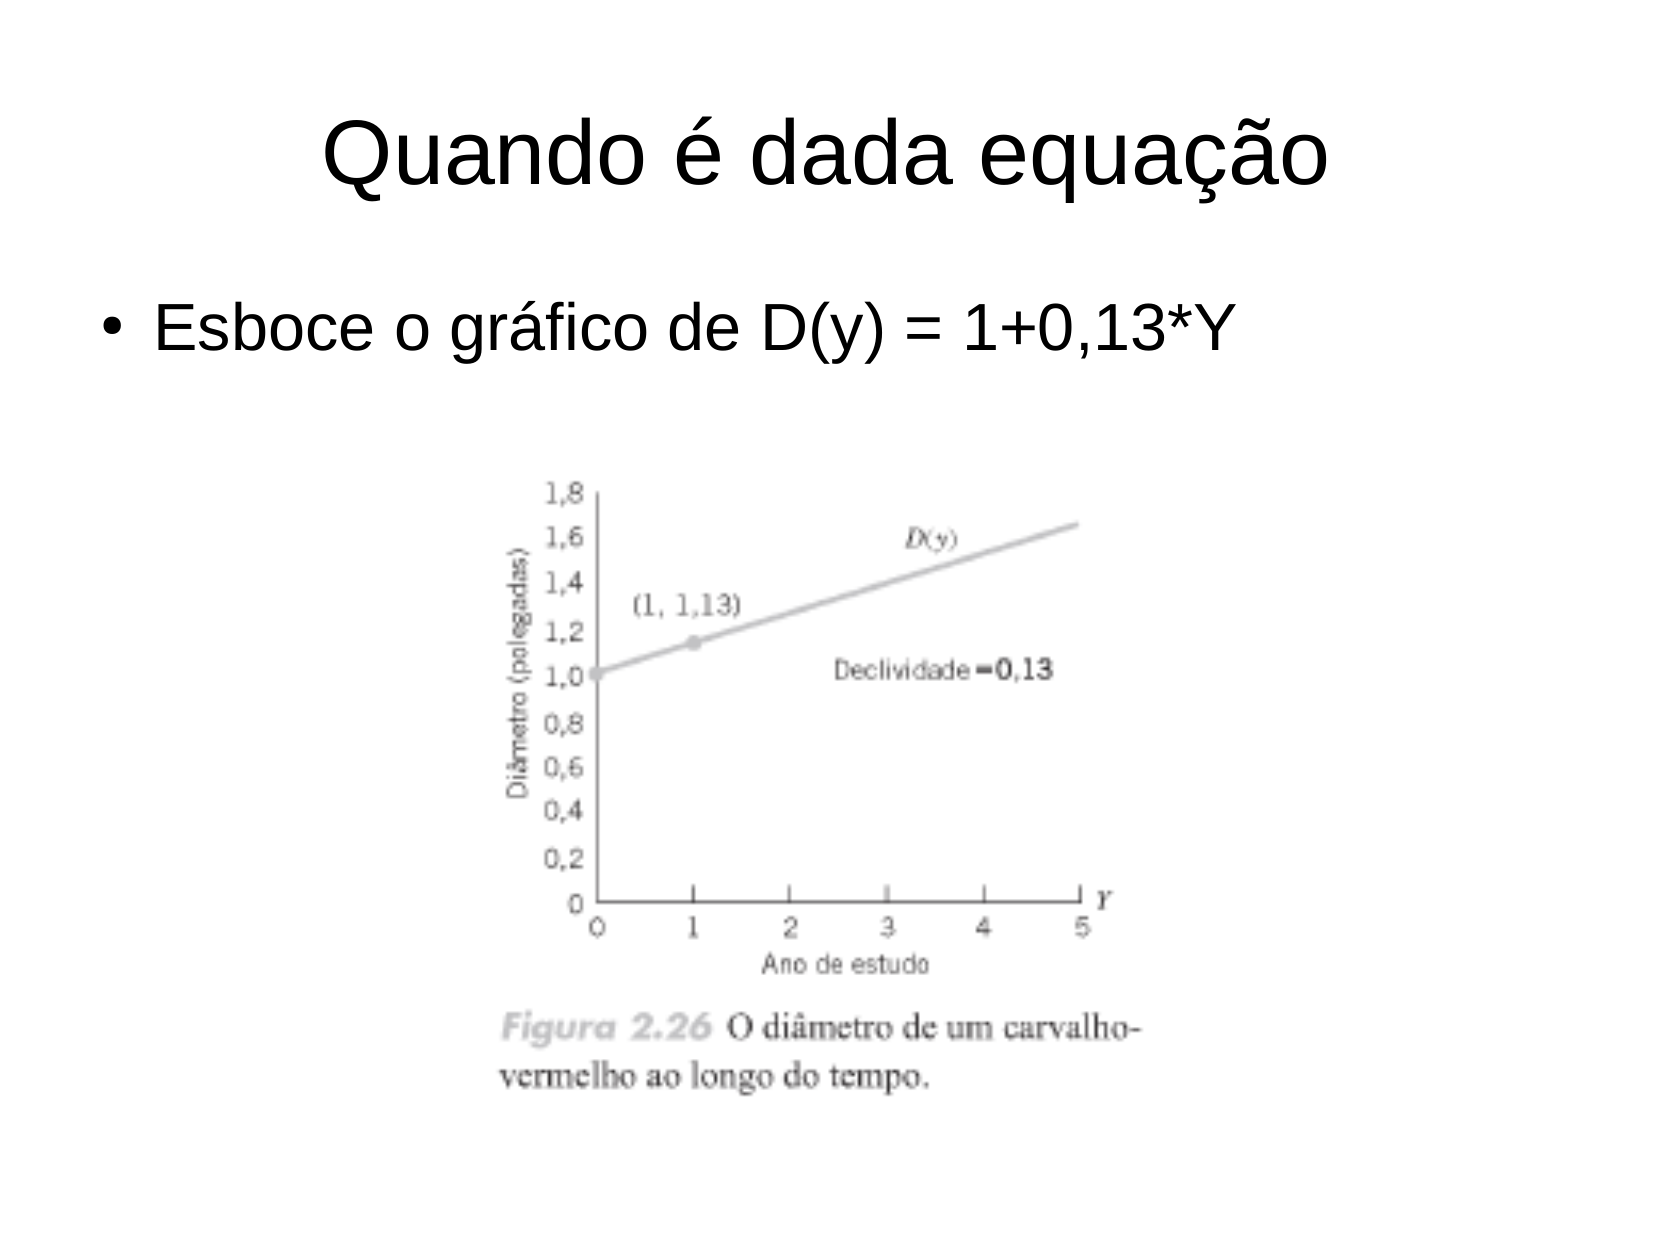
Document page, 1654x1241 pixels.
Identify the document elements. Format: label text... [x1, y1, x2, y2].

list Esboce o gráfico de D(y) = 1+0,13*Y [82, 290, 1571, 1010]
picture [437, 422, 1182, 1123]
title Quando é dada equação [82, 49, 1571, 257]
